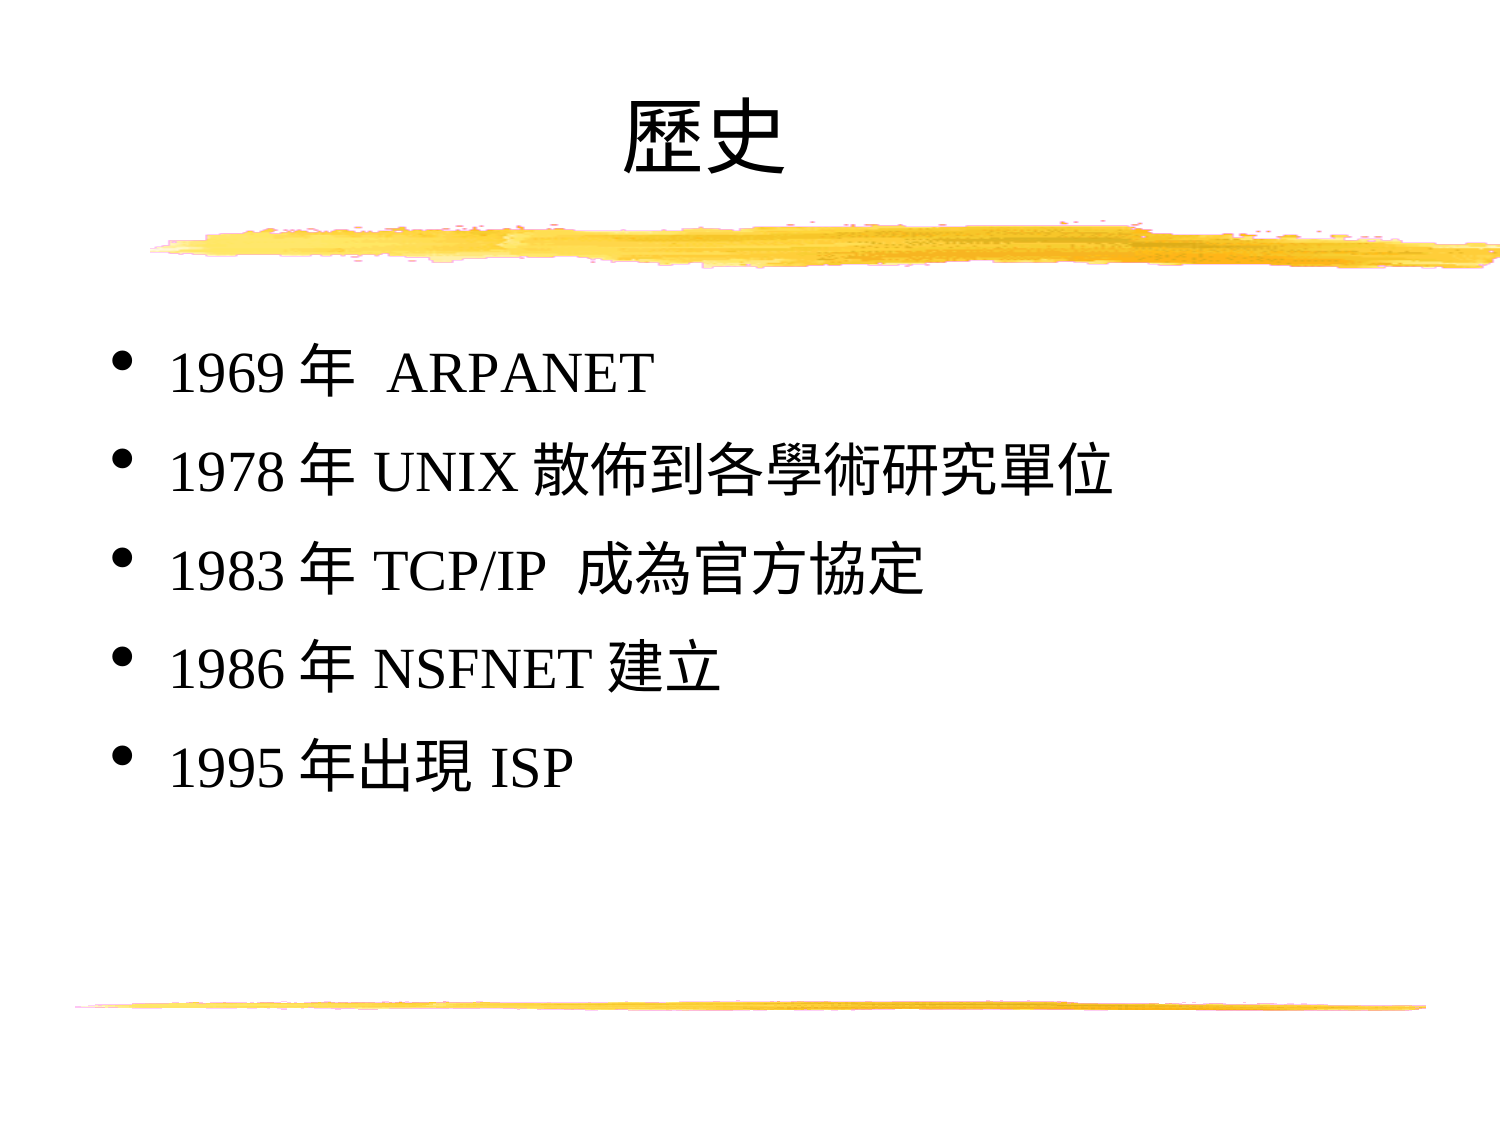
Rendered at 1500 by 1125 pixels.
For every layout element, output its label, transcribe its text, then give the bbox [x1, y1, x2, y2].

picture [75, 999, 1426, 1013]
picture [150, 215, 1500, 279]
title 歷史 [66, 44, 1342, 218]
list 1969年 ARPANET 1978年UNIX散佈到各學術研究單位 1983年TCP/IP 成為官方協定 1986年NSFNET建立 1995年出現ISP [112, 324, 1388, 986]
